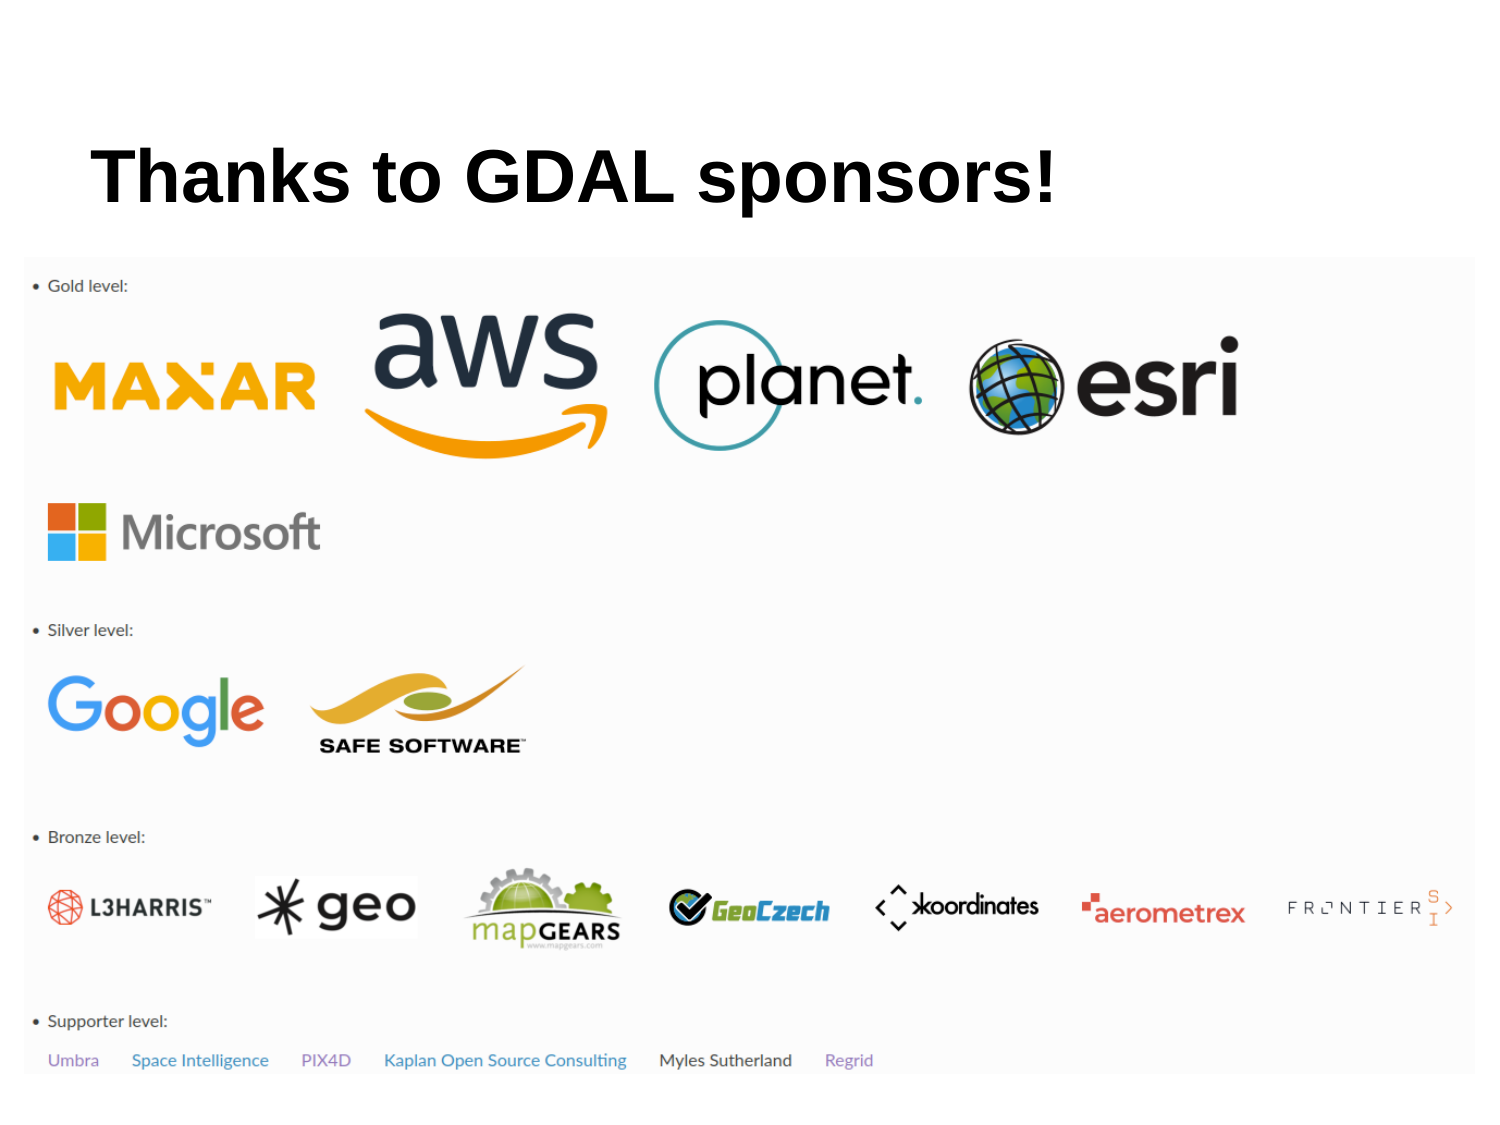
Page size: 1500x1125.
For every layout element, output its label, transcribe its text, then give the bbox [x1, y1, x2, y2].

title Thanks to GDAL sponsors! [75, 45, 1425, 233]
picture [24, 257, 1475, 1074]
